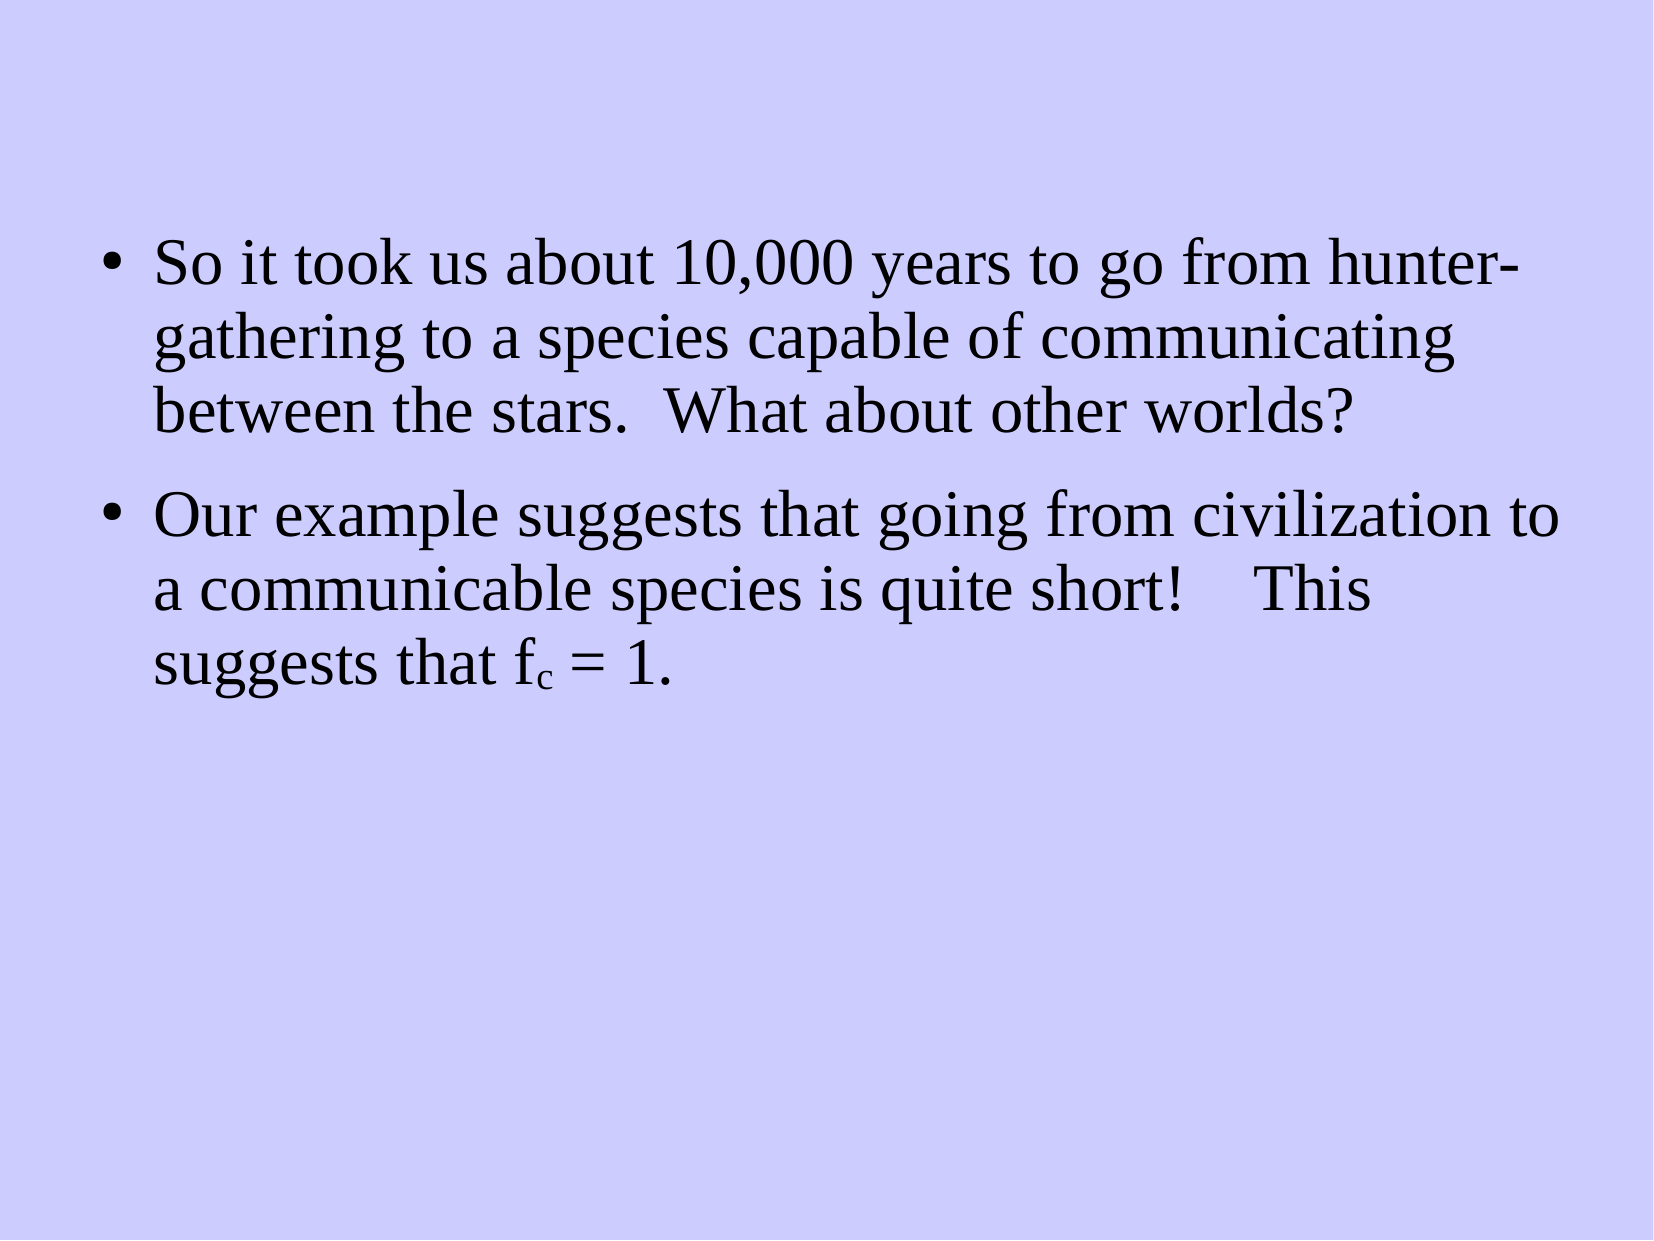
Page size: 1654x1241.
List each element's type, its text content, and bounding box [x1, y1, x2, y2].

list So it took us about 10,000 years to go from hunter-gathering to a species capable of communicating between the stars. What about other worlds? Our example suggests that going from civilization to a communicable species is quite short! This suggests that fc = 1. [82, 225, 1571, 976]
